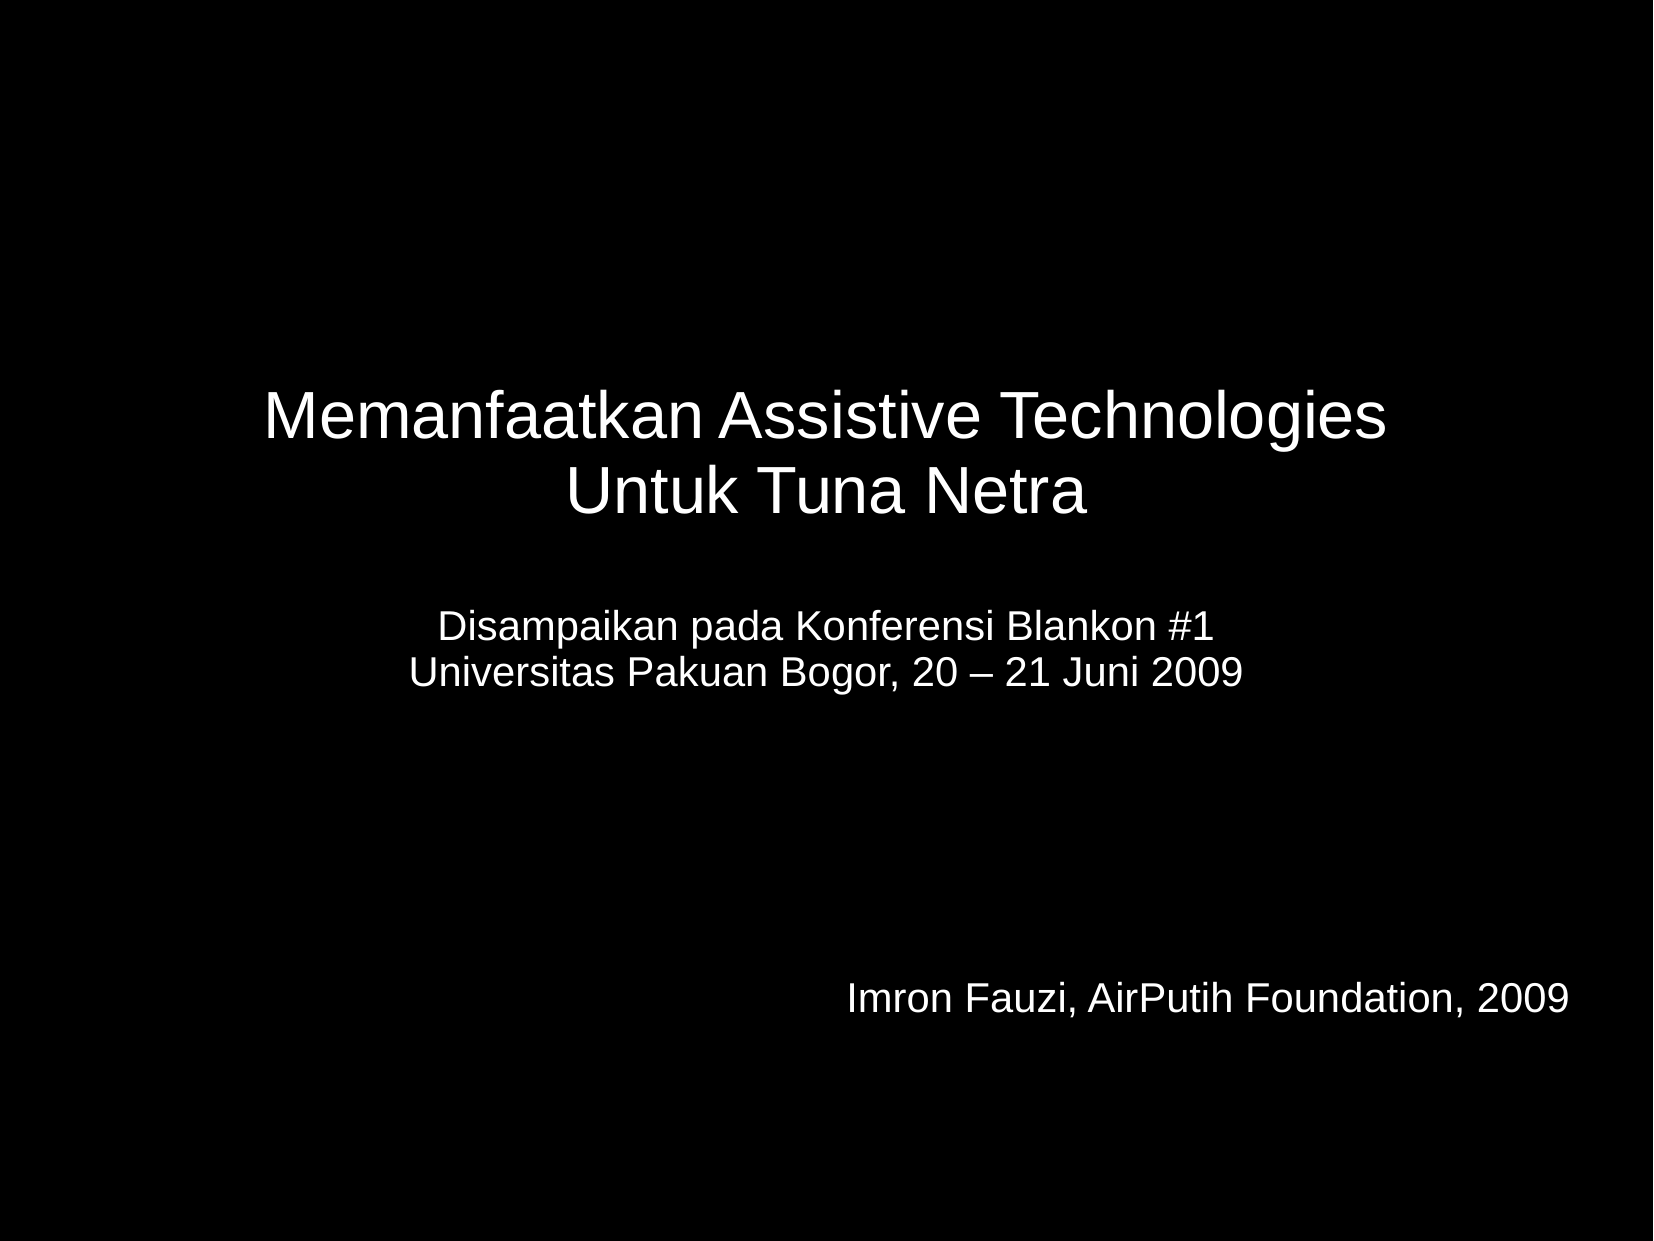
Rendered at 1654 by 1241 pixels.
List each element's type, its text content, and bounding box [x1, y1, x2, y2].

text_box Memanfaatkan Assistive Technologies Untuk Tuna Netra Disampaikan pada Konferensi Blankon #1 Universitas Pakuan Bogor, 20 – 21 Juni 2009 Imron Fauzi, AirPutih Foundation, 2009 [82, 297, 1571, 1102]
